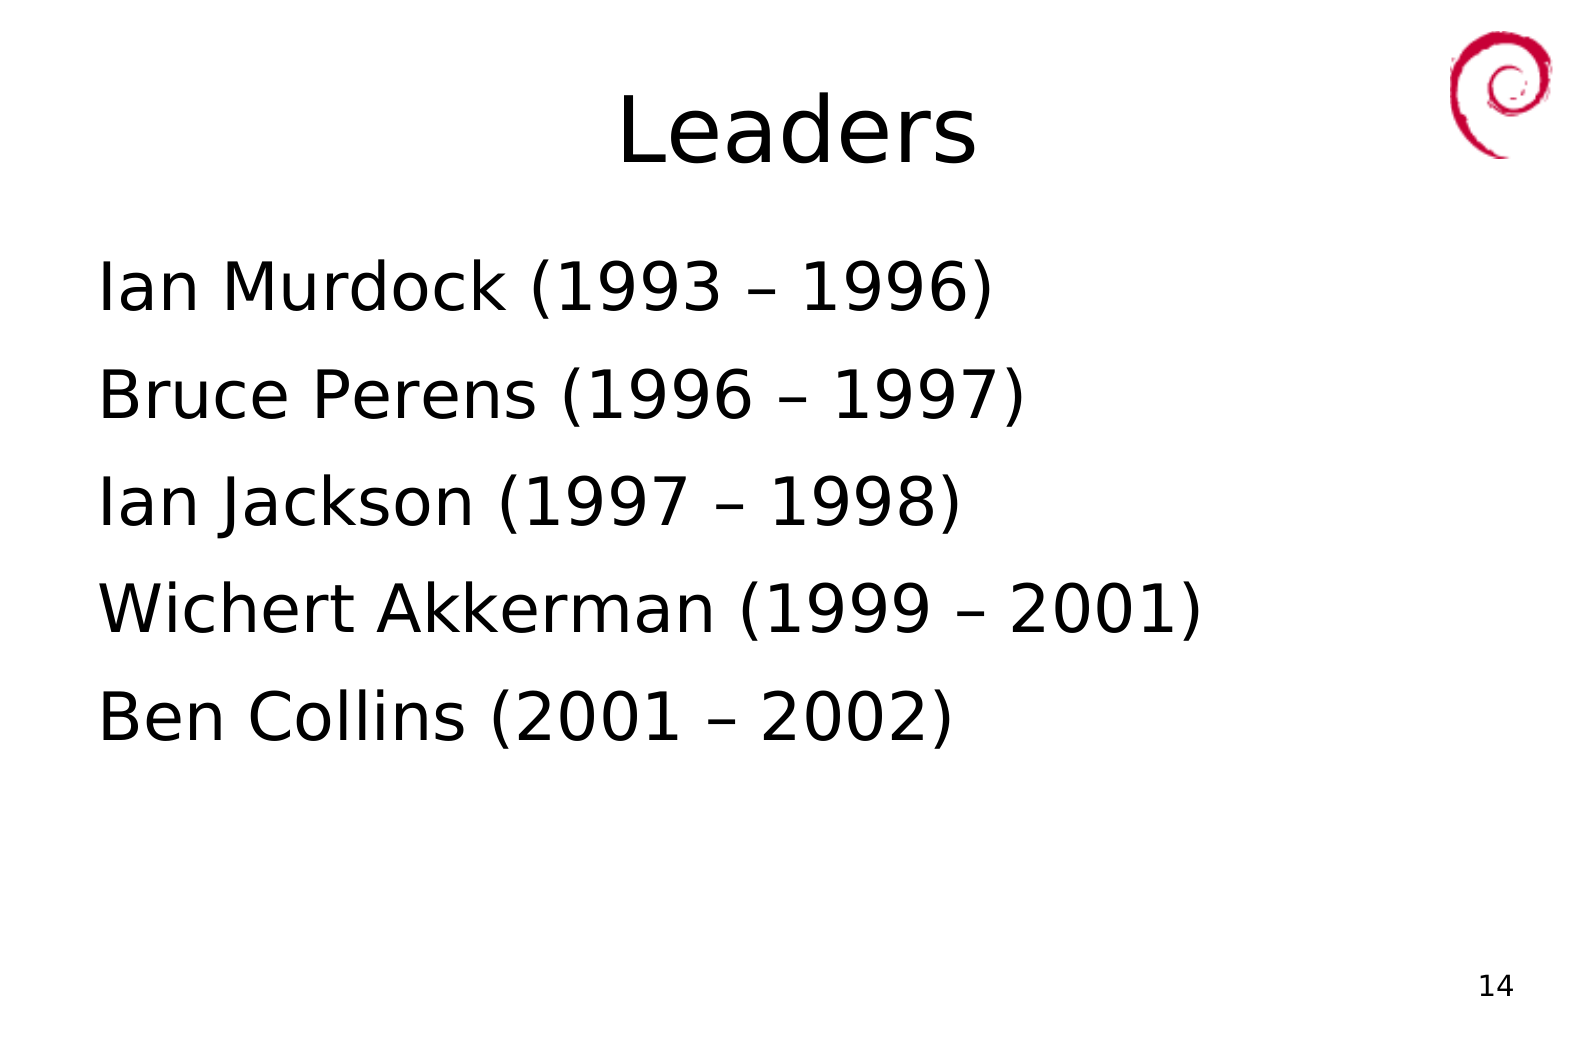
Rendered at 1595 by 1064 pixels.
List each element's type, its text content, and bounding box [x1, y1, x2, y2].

list Ian Murdock (1993 – 1996) Bruce Perens (1996 – 1997) Ian Jackson (1997 – 1998) Wichert Akkerman (1999 – 2001) Ben Collins (2001 – 2002) [79, 248, 1515, 951]
title Leaders [79, 42, 1515, 221]
picture [1450, 31, 1555, 159]
